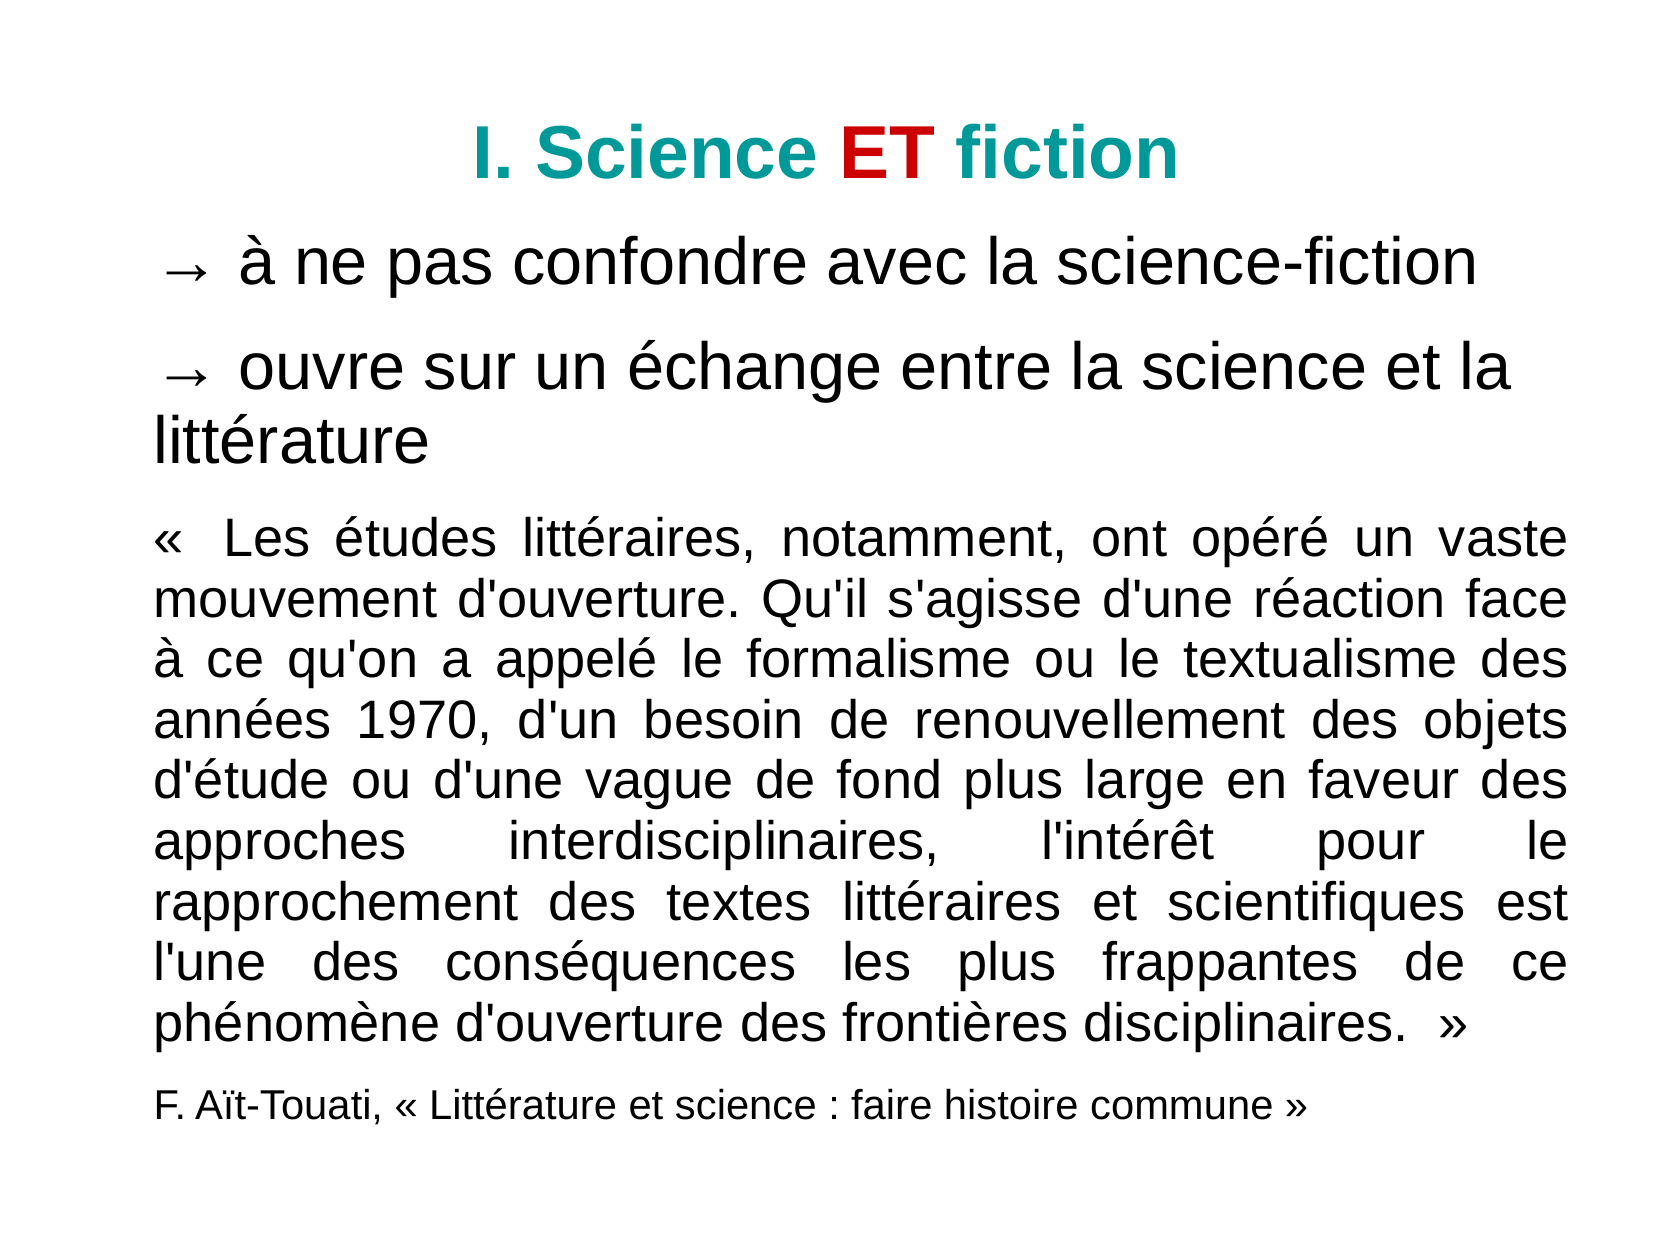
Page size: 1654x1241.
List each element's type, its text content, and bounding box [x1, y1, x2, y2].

list → à ne pas confondre avec la science-fiction → ouvre sur un échange entre la science et la littérature « Les études littéraires, notamment, ont opéré un vaste mouvement d'ouverture. Qu'il s'agisse d'une réaction face à ce qu'on a appelé le formalisme ou le textualisme des années 1970, d'un besoin de renouvellement des objets d'étude ou d'une vague de fond plus large en faveur des approches interdisciplinaires, l'intérêt pour le rapprochement des textes littéraires et scientifiques est l'une des conséquences les plus frappantes de ce phénomène d'ouverture des frontières disciplinaires. » F. Aït-Touati, « Littérature et science : faire histoire commune » [82, 224, 1571, 1129]
title I. Science ET fiction [82, 49, 1571, 224]
